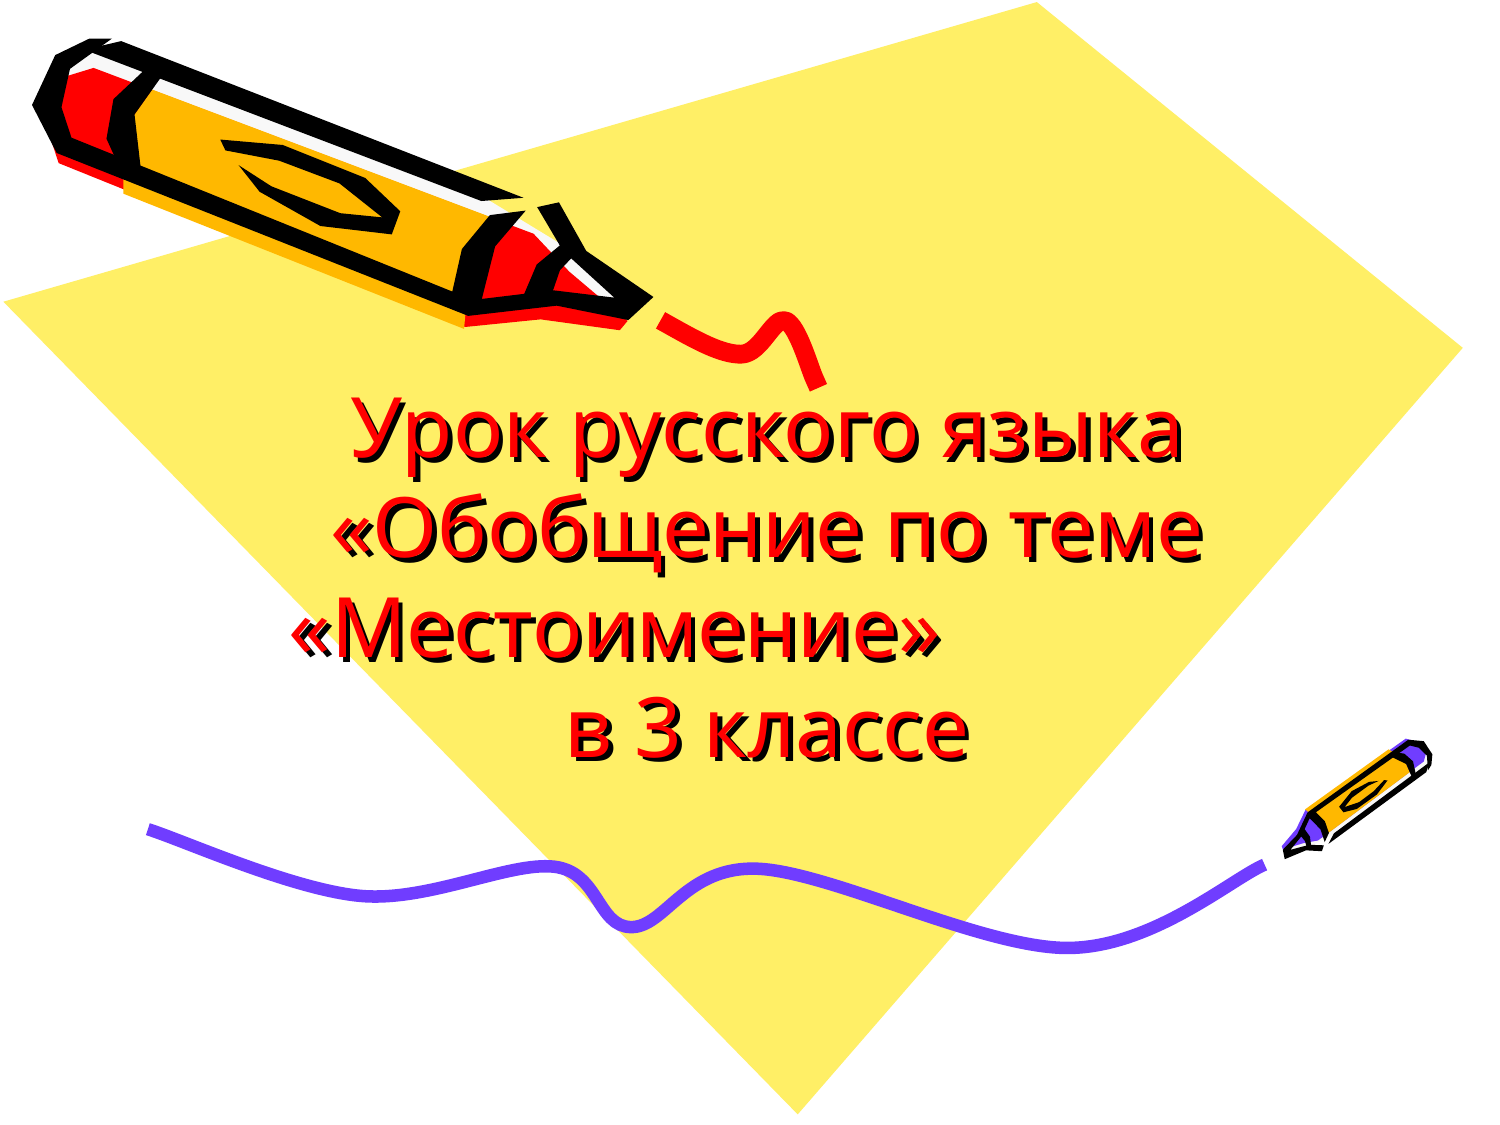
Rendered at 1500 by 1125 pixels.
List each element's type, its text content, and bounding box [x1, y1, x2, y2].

title Урок русского языка «Обобщение по теме «Местоимение» в 3 классе [242, 366, 1293, 782]
